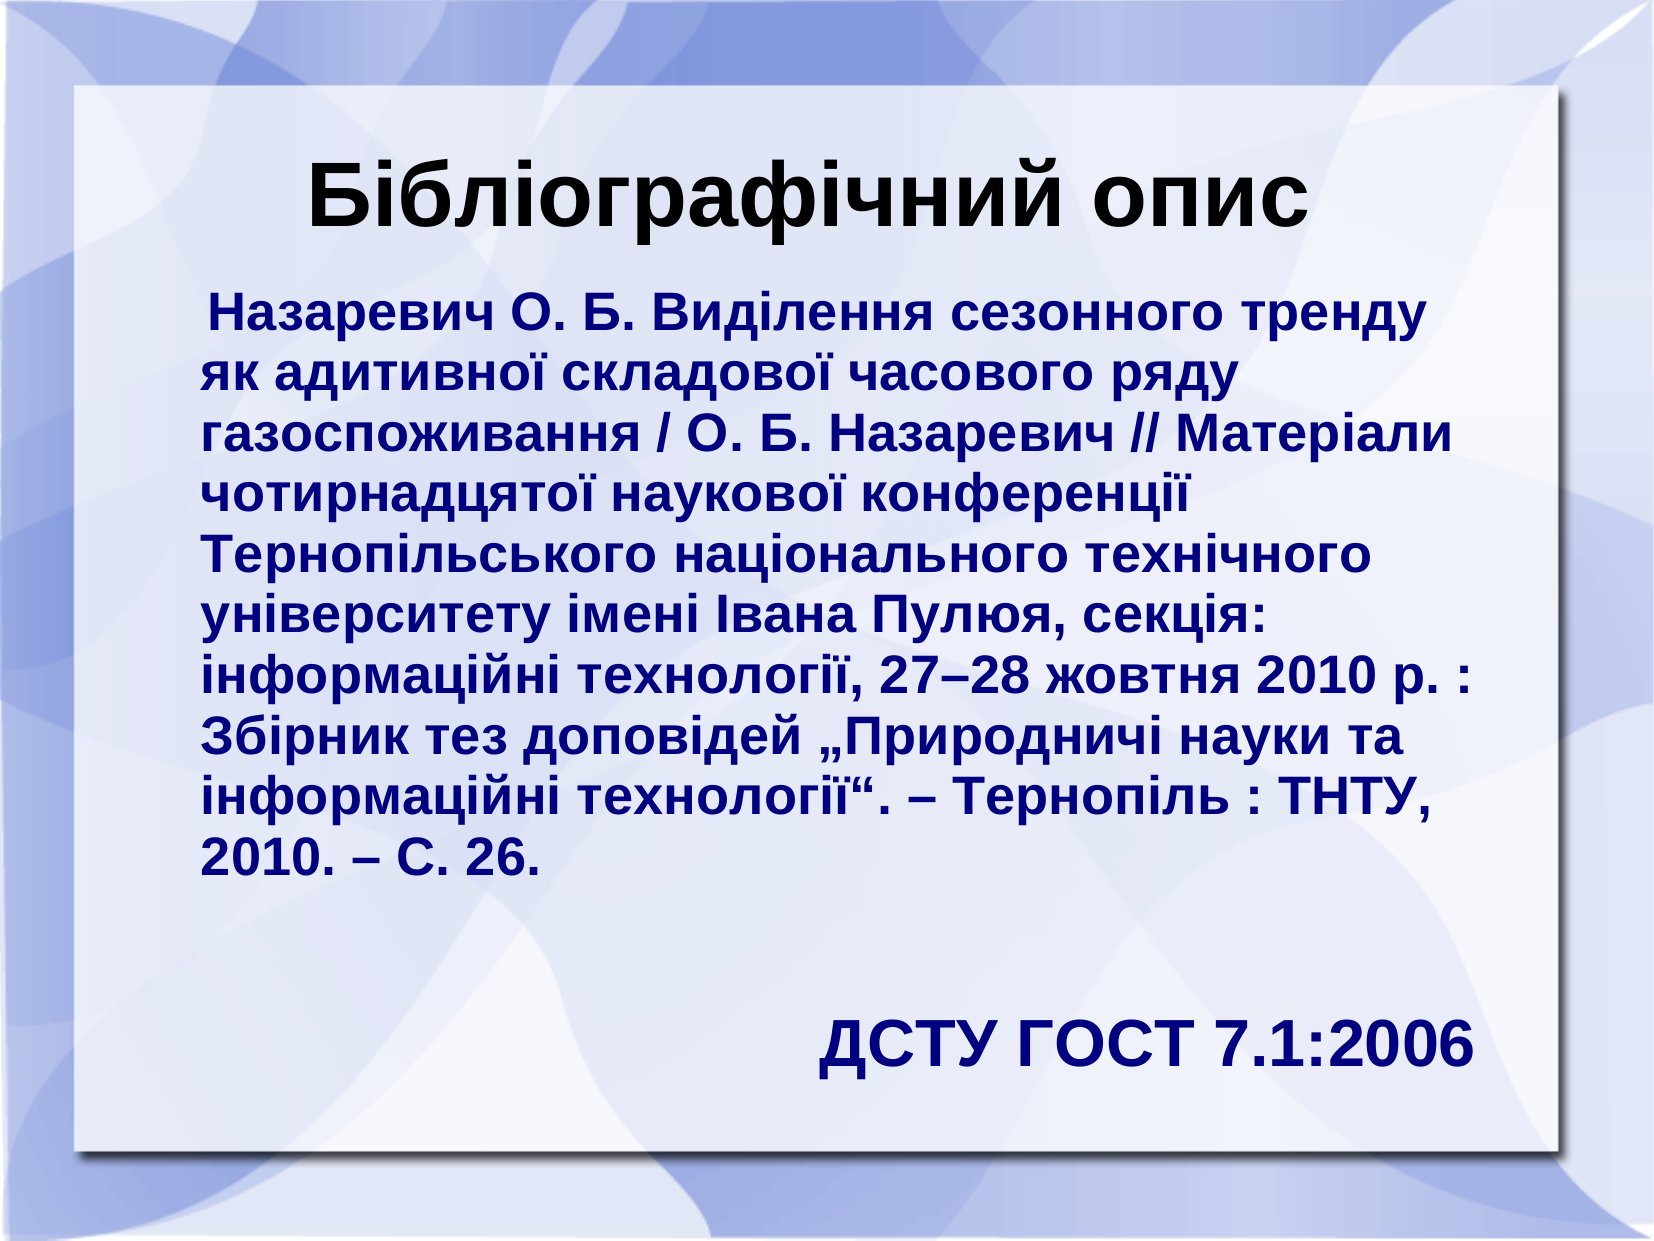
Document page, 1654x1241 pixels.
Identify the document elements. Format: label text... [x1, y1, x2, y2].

picture [0, 0, 1654, 1241]
title Бібліографічний опис [82, 98, 1536, 291]
list Назаревич О. Б. Виділення сезонного тренду як адитивної складової часового ряду газоспоживання / О. Б. Назаревич // Матеріали чотирнадцятої наукової конференції Тернопільського національного технічного університету імені Івана Пулюя, секція: інформаційні технології, 27–28 жовтня 2010 р. : Збірник тез доповідей „Природничі науки та інформаційні технології“. – Тернопіль : ТНТУ, 2010. – С. 26. ДСТУ ГОСТ 7.1:2006 [129, 281, 1477, 1098]
